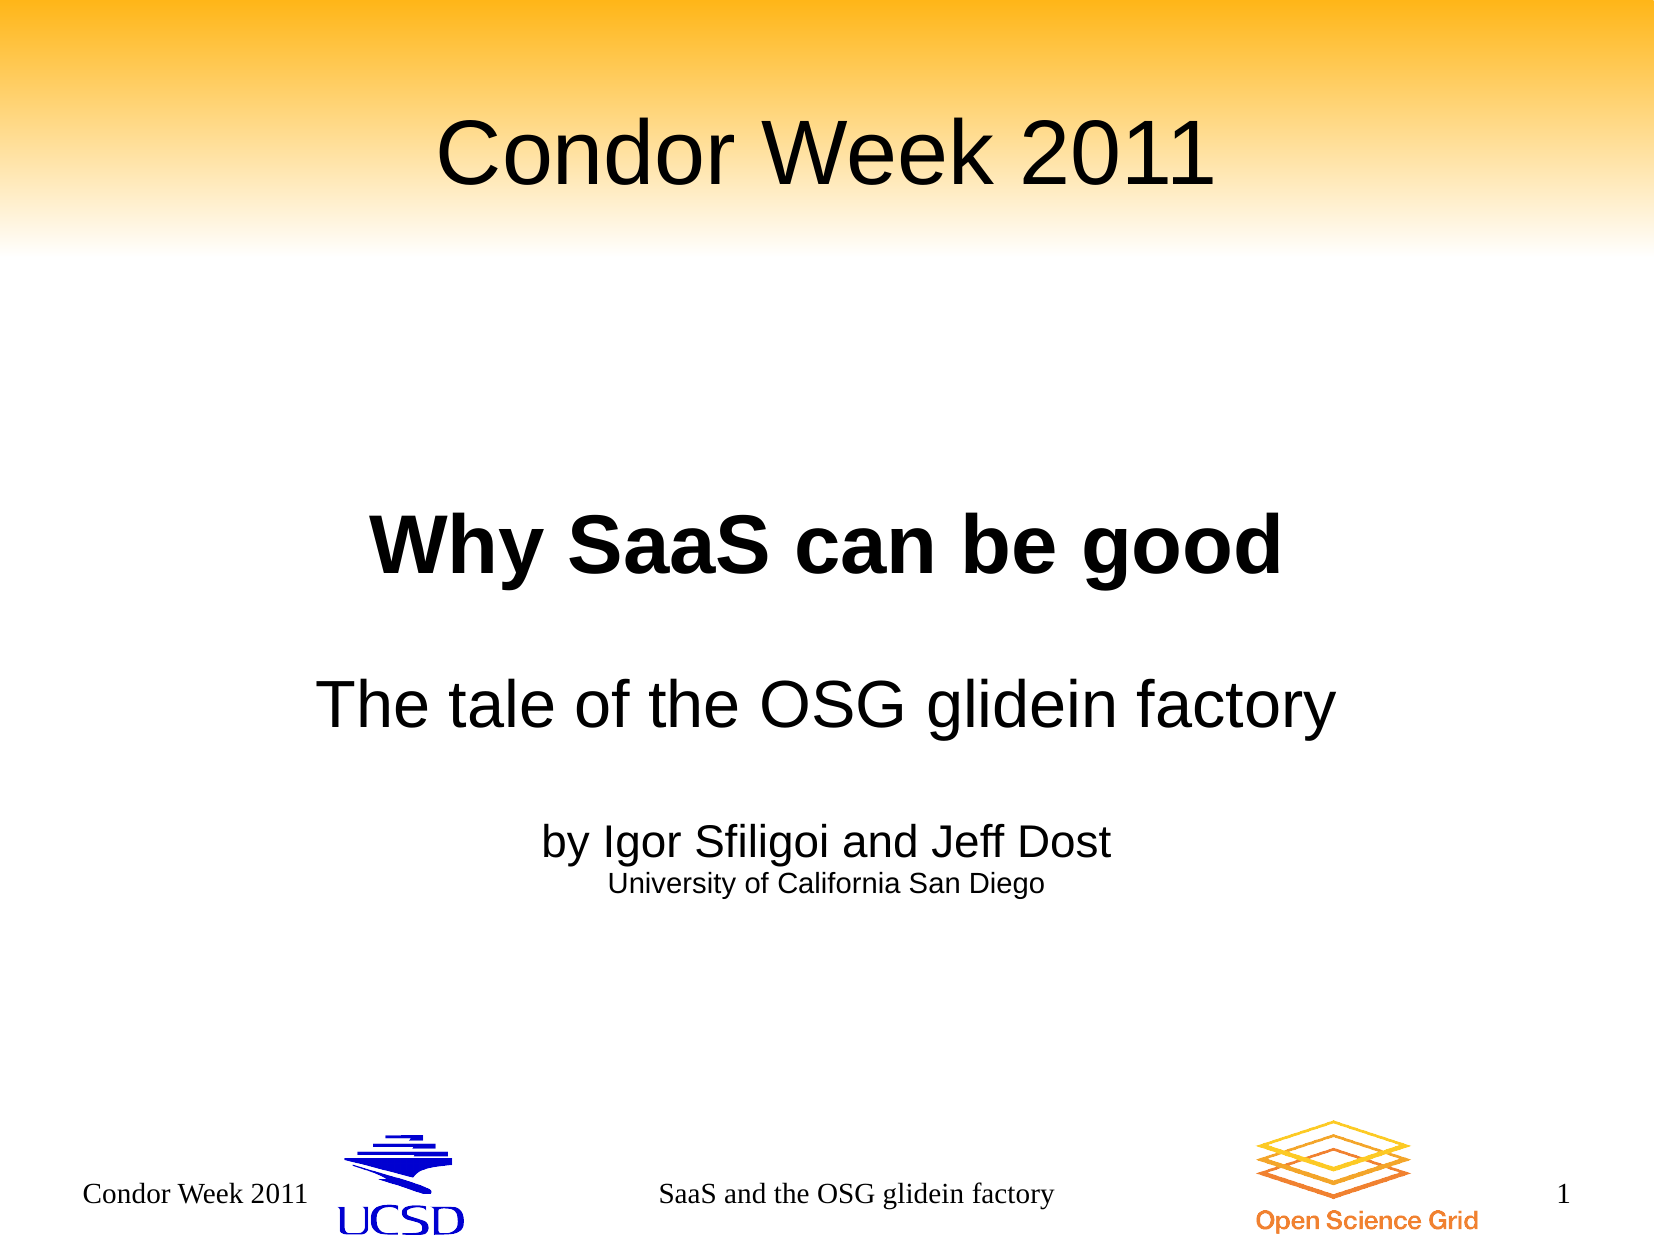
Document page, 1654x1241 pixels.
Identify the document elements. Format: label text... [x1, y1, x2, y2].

subtitle Why SaaS can be good The tale of the OSG glidein factory by Igor Sfiligoi and Jeff Dost University of California San Diego [82, 297, 1571, 1102]
picture [337, 1135, 464, 1235]
picture [1255, 1120, 1478, 1234]
title Condor Week 2011 [82, 56, 1571, 250]
